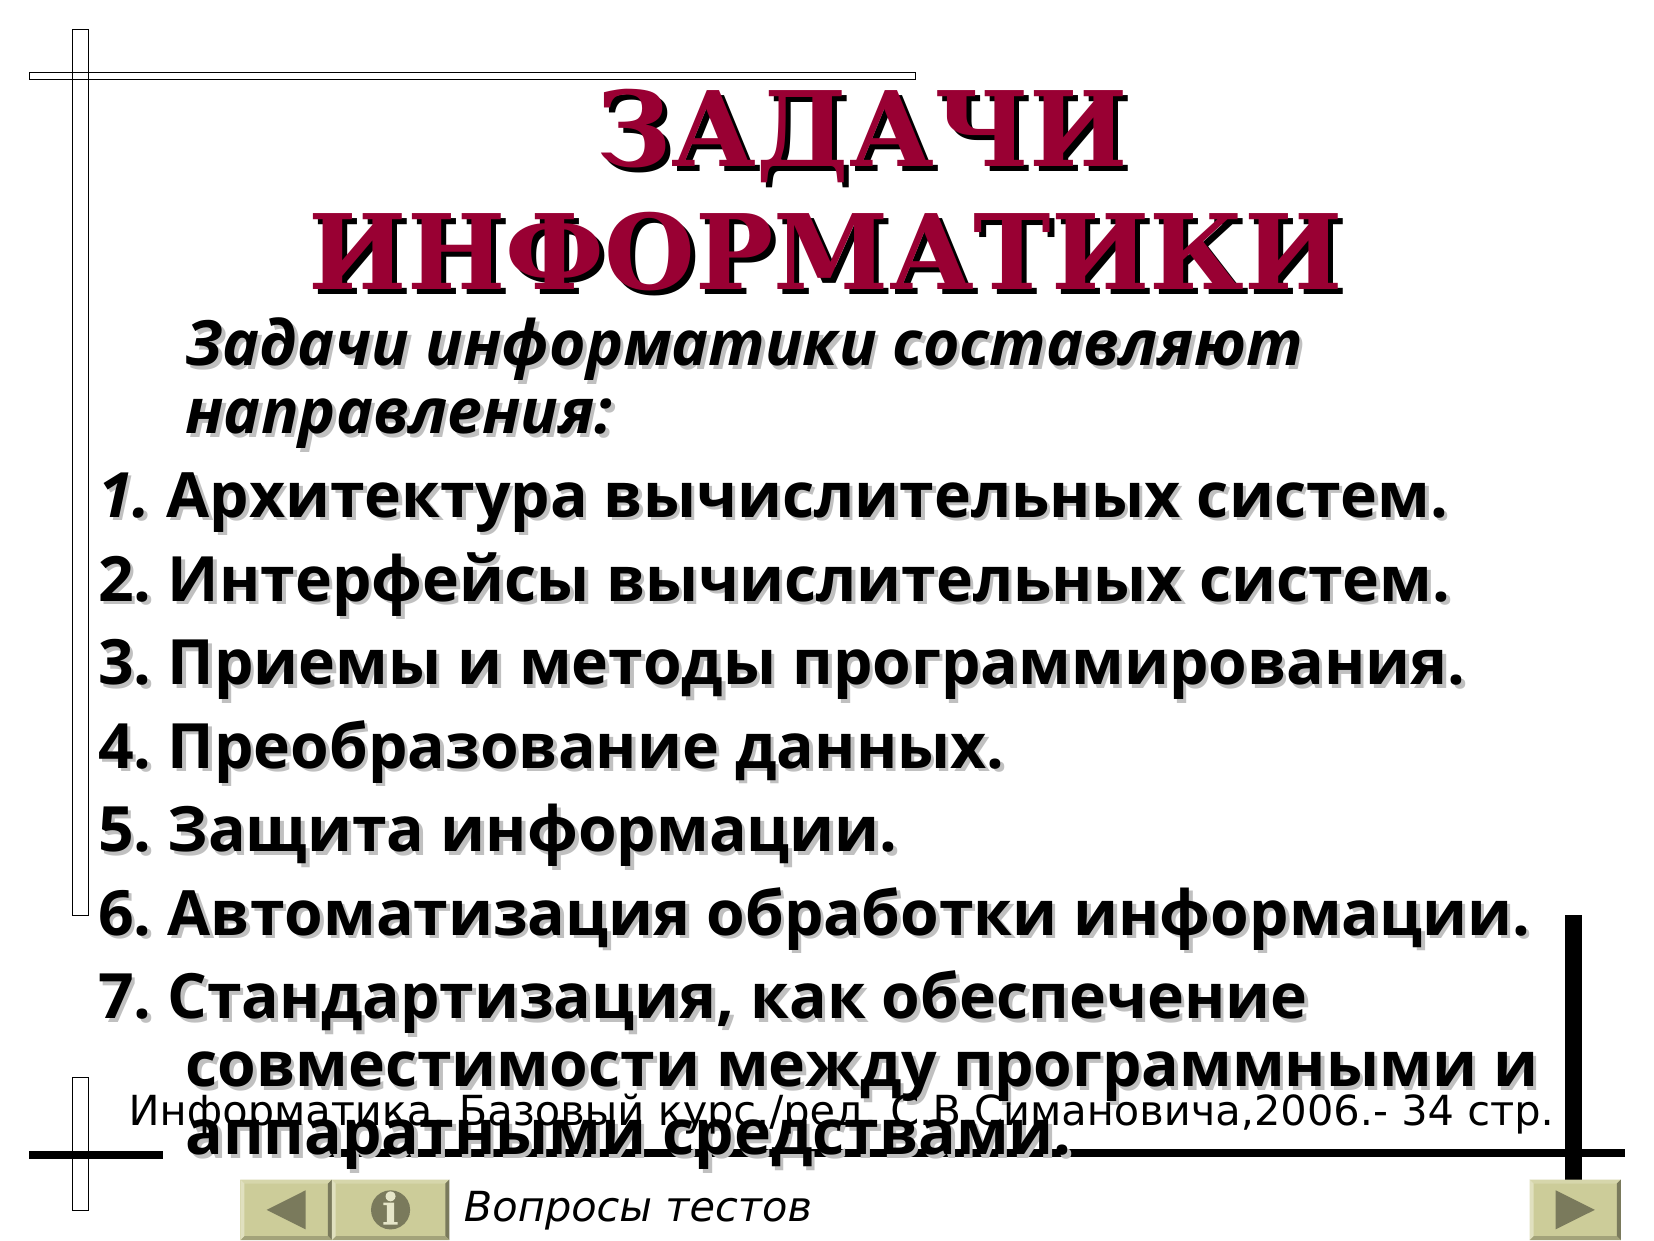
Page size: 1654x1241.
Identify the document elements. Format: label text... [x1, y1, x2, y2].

text_box [332, 1179, 450, 1241]
text_box [1530, 1179, 1621, 1241]
list Задачи информатики составляют направления: 1. Архитектура вычислительных систем. 2. Интерфейсы вычислительных систем. 3. Приемы и методы программирования. 4. Преобразование данных. 5. Защита информации. 6. Автоматизация обработки информации. 7. Стандартизация, как обеспечение совместимости между программными и аппаратными средствами. [83, 303, 1654, 1165]
text_box Информатика. Базовый курс./ред. С.В.Симановича,2006.- 34 стр. [114, 1079, 1654, 1144]
title ЗАДАЧИ ИНФОРМАТИКИ [71, 43, 1654, 462]
text_box [241, 1180, 331, 1241]
text_box Вопросы тестов [449, 1175, 879, 1239]
